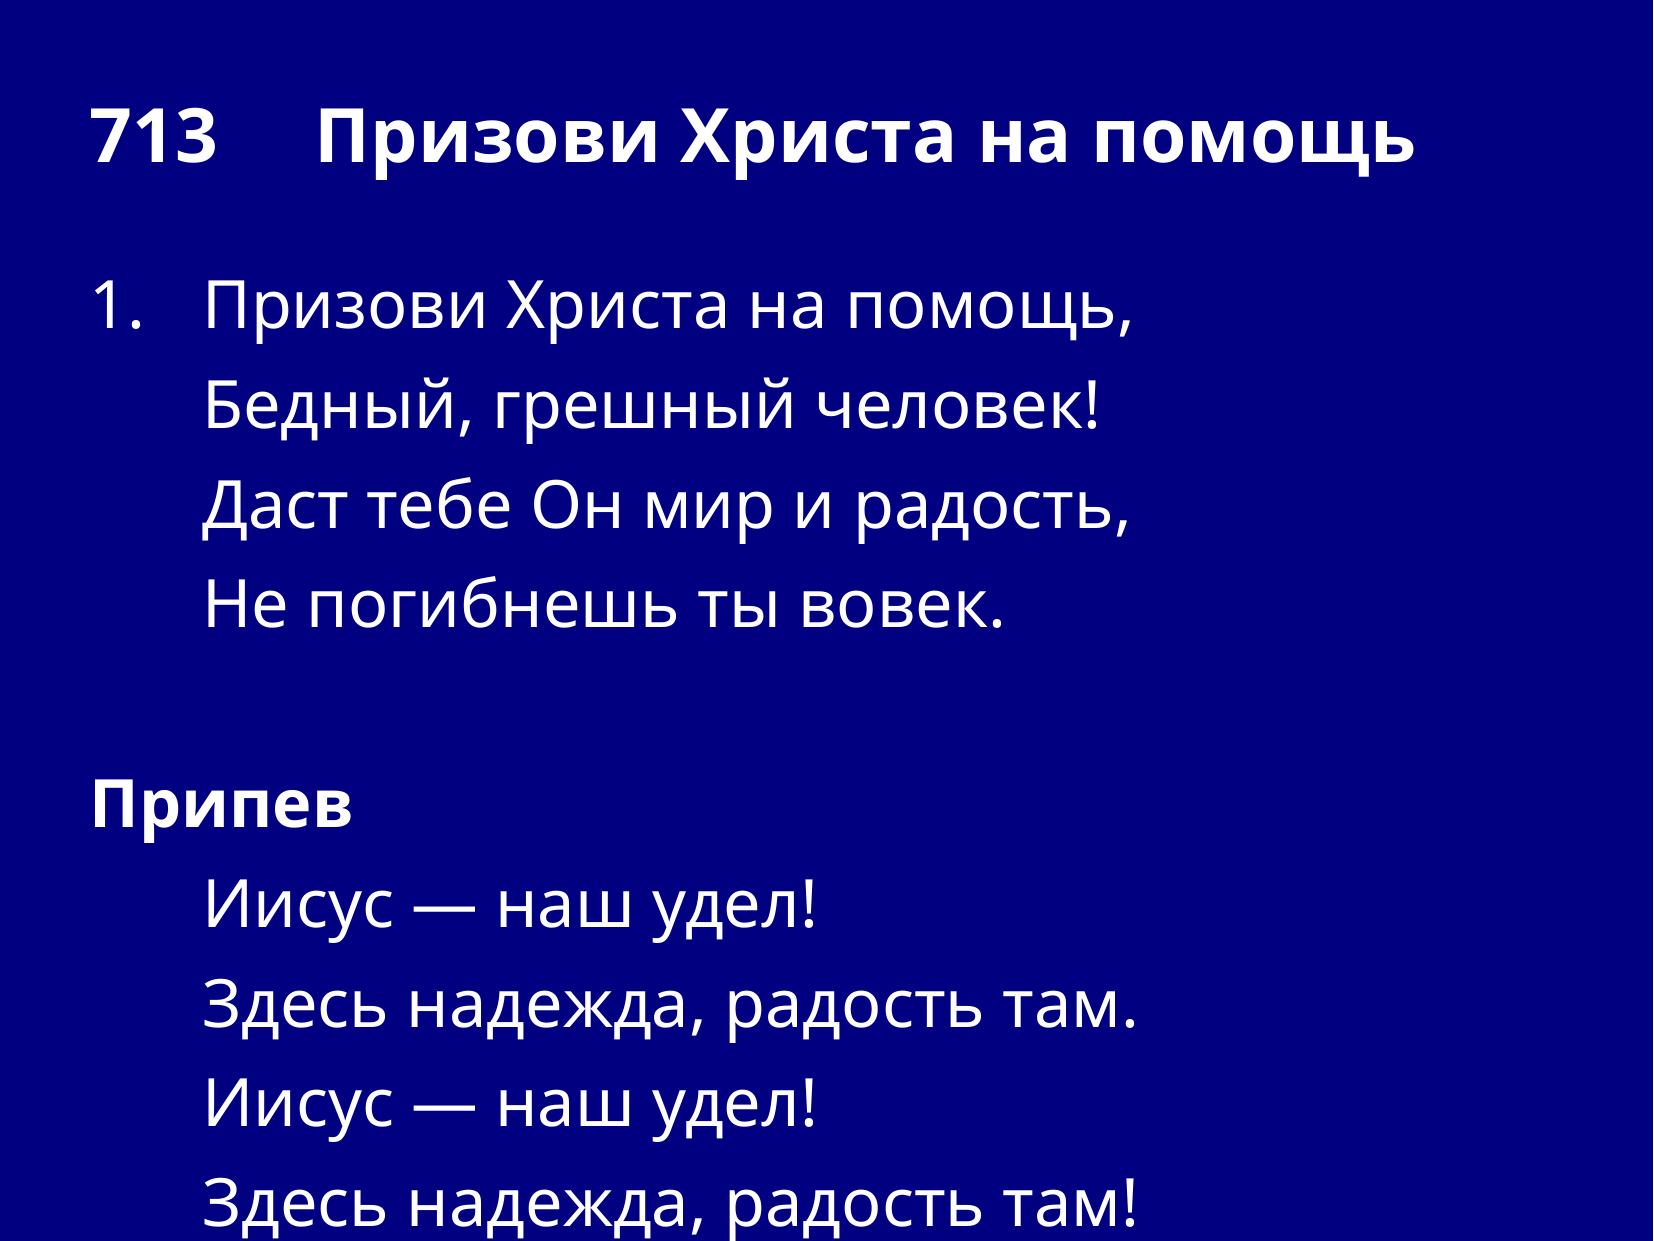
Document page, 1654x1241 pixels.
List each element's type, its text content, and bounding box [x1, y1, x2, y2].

text_box 1. Призови Христа на помощь, Бедный, грешный человек! Даст тебе Он мир и радость, Не погибнешь ты вовек. Припев Иисус — наш удел! Здесь надежда, радость там. Иисус — наш удел! Здесь надежда, радость там! [75, 188, 1576, 1163]
text_box 713 Призови Христа на помощь [75, 75, 1576, 188]
